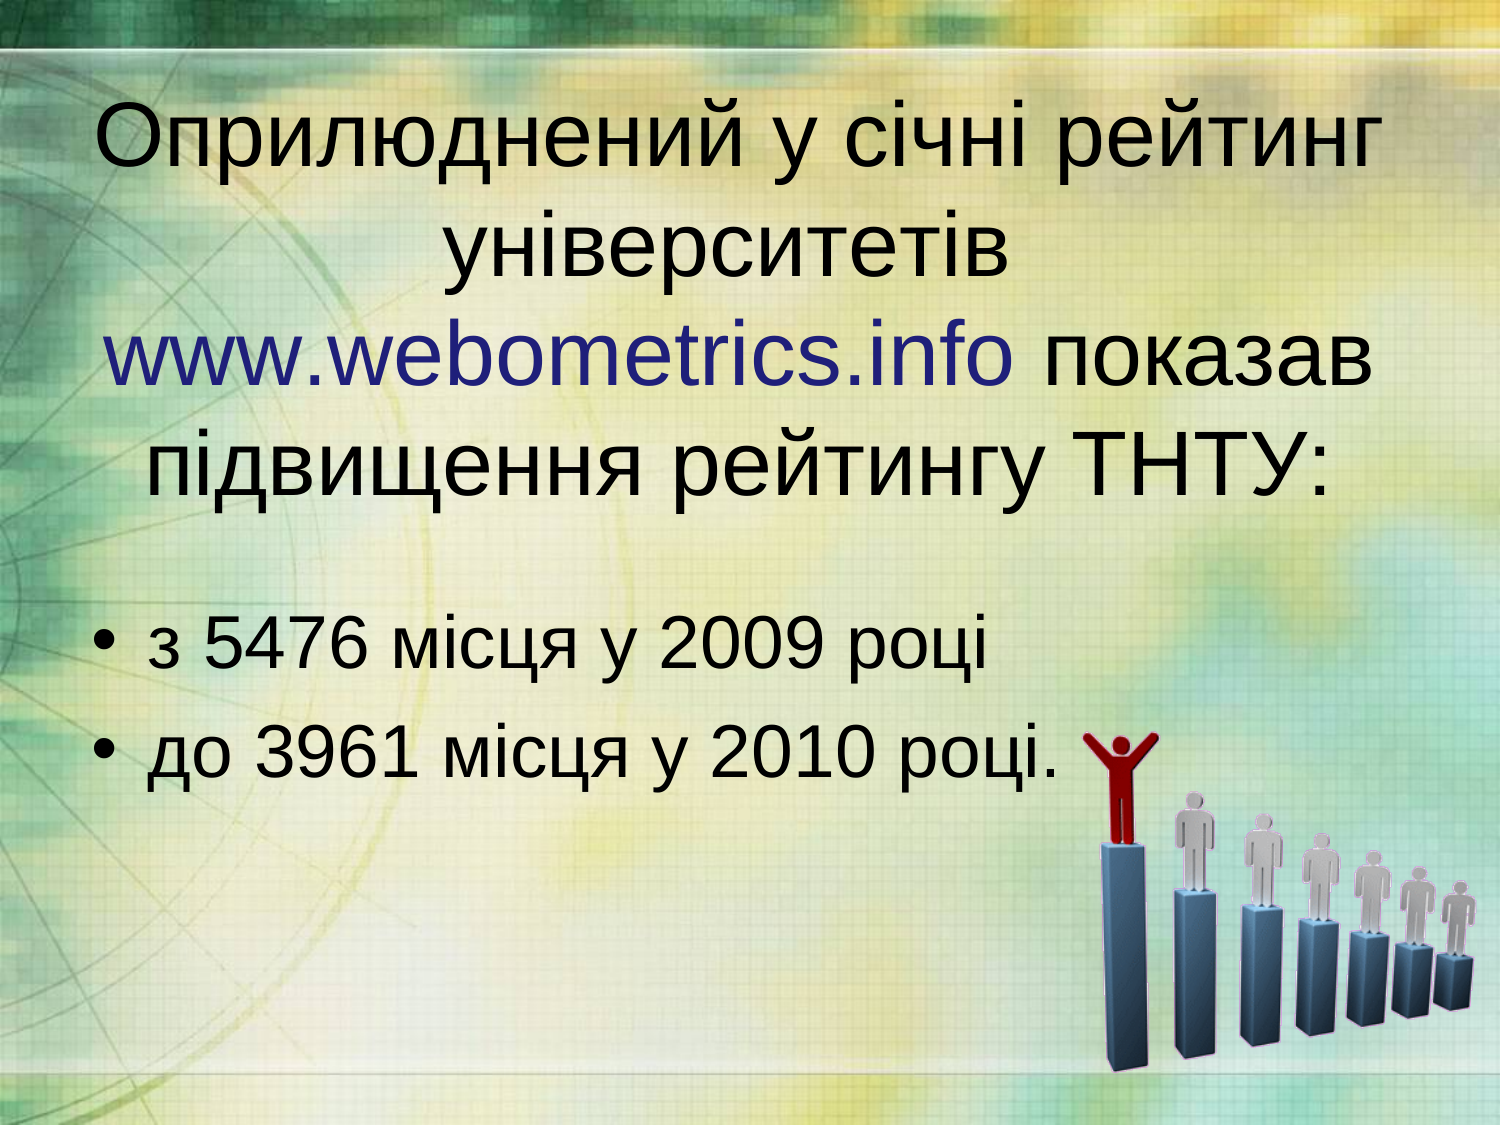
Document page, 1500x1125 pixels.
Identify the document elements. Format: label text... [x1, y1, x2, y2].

title Оприлюднений у січні рейтинг університетів www.webometrics.info показав підвищення рейтингу ТНТУ: [64, 66, 1415, 632]
picture [0, 0, 1500, 1125]
list з 5476 місця у 2009 році до 3961 місця у 2010 році. [76, 586, 1427, 899]
